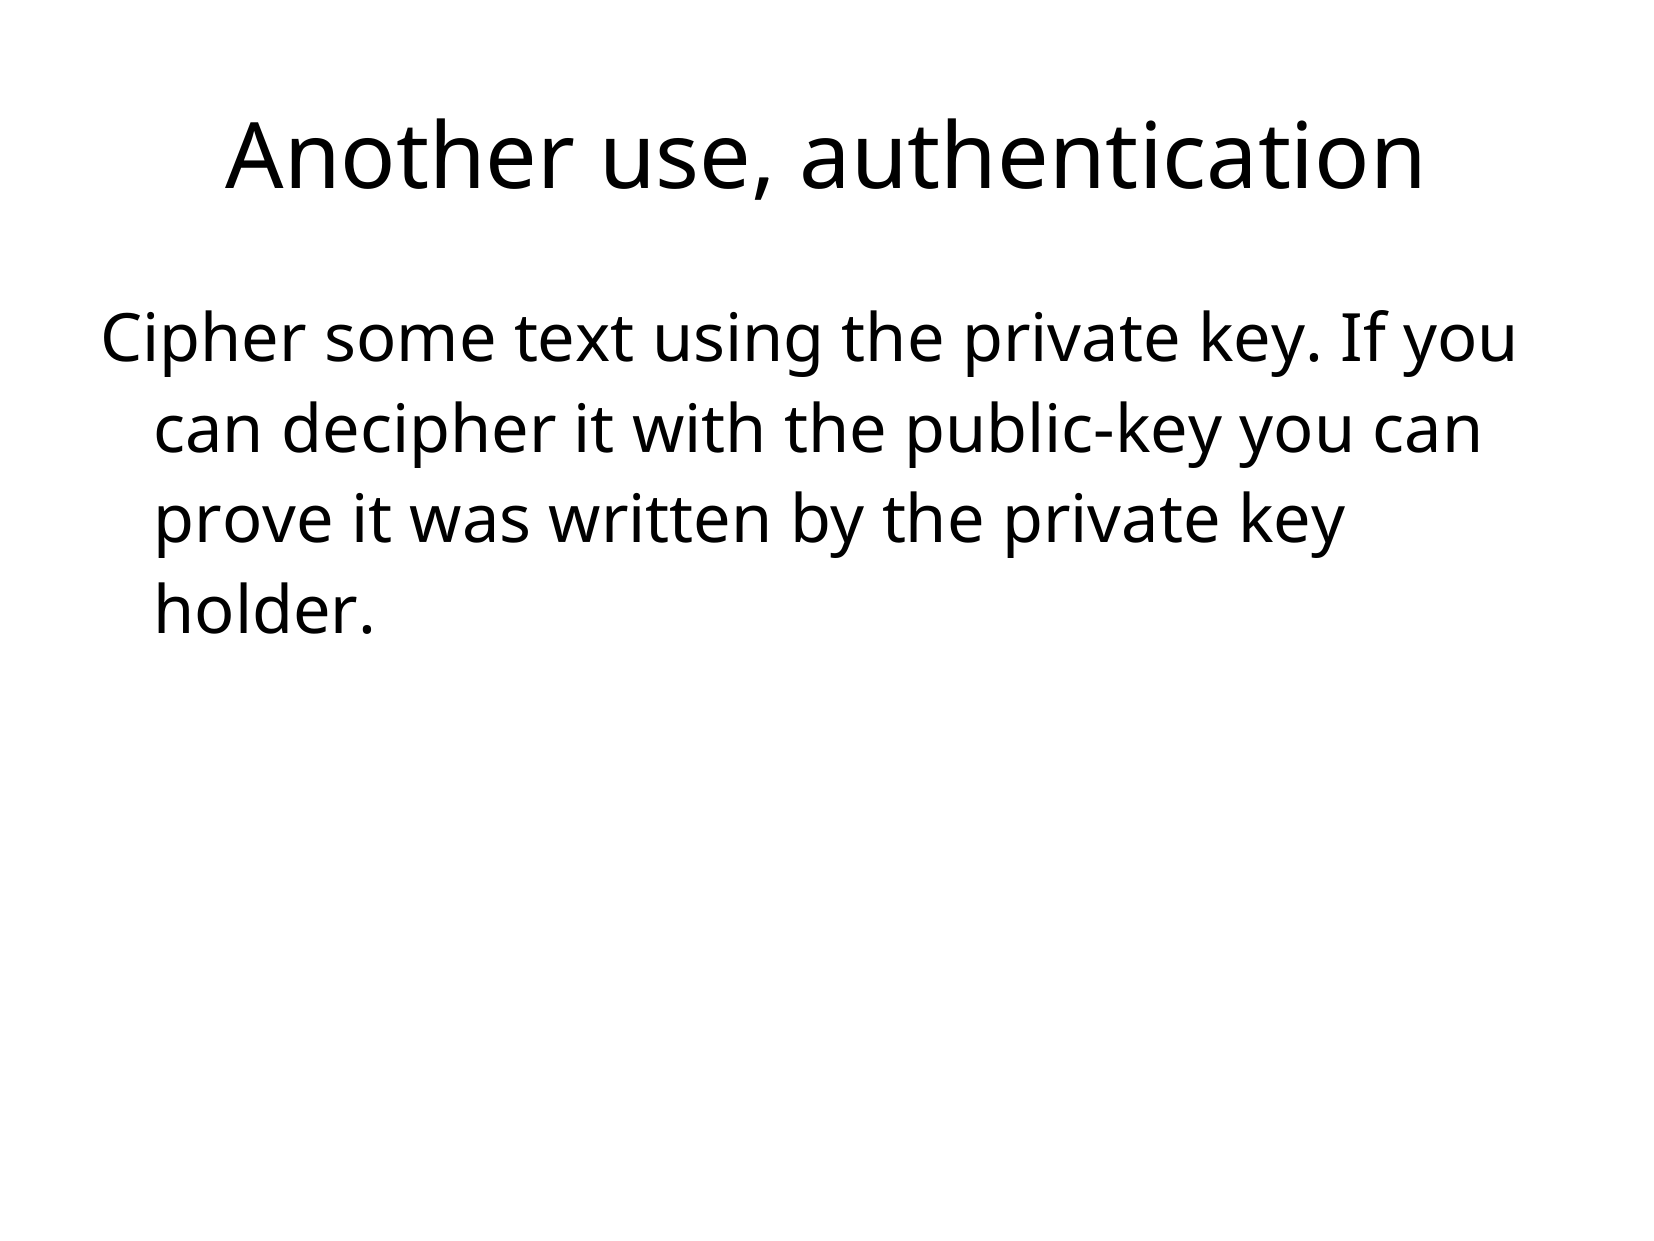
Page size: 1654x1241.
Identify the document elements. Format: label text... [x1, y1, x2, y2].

title Another use, authentication [82, 49, 1571, 257]
list Cipher some text using the private key. If you can decipher it with the public-key you can prove it was written by the private key holder. [82, 290, 1571, 1109]
